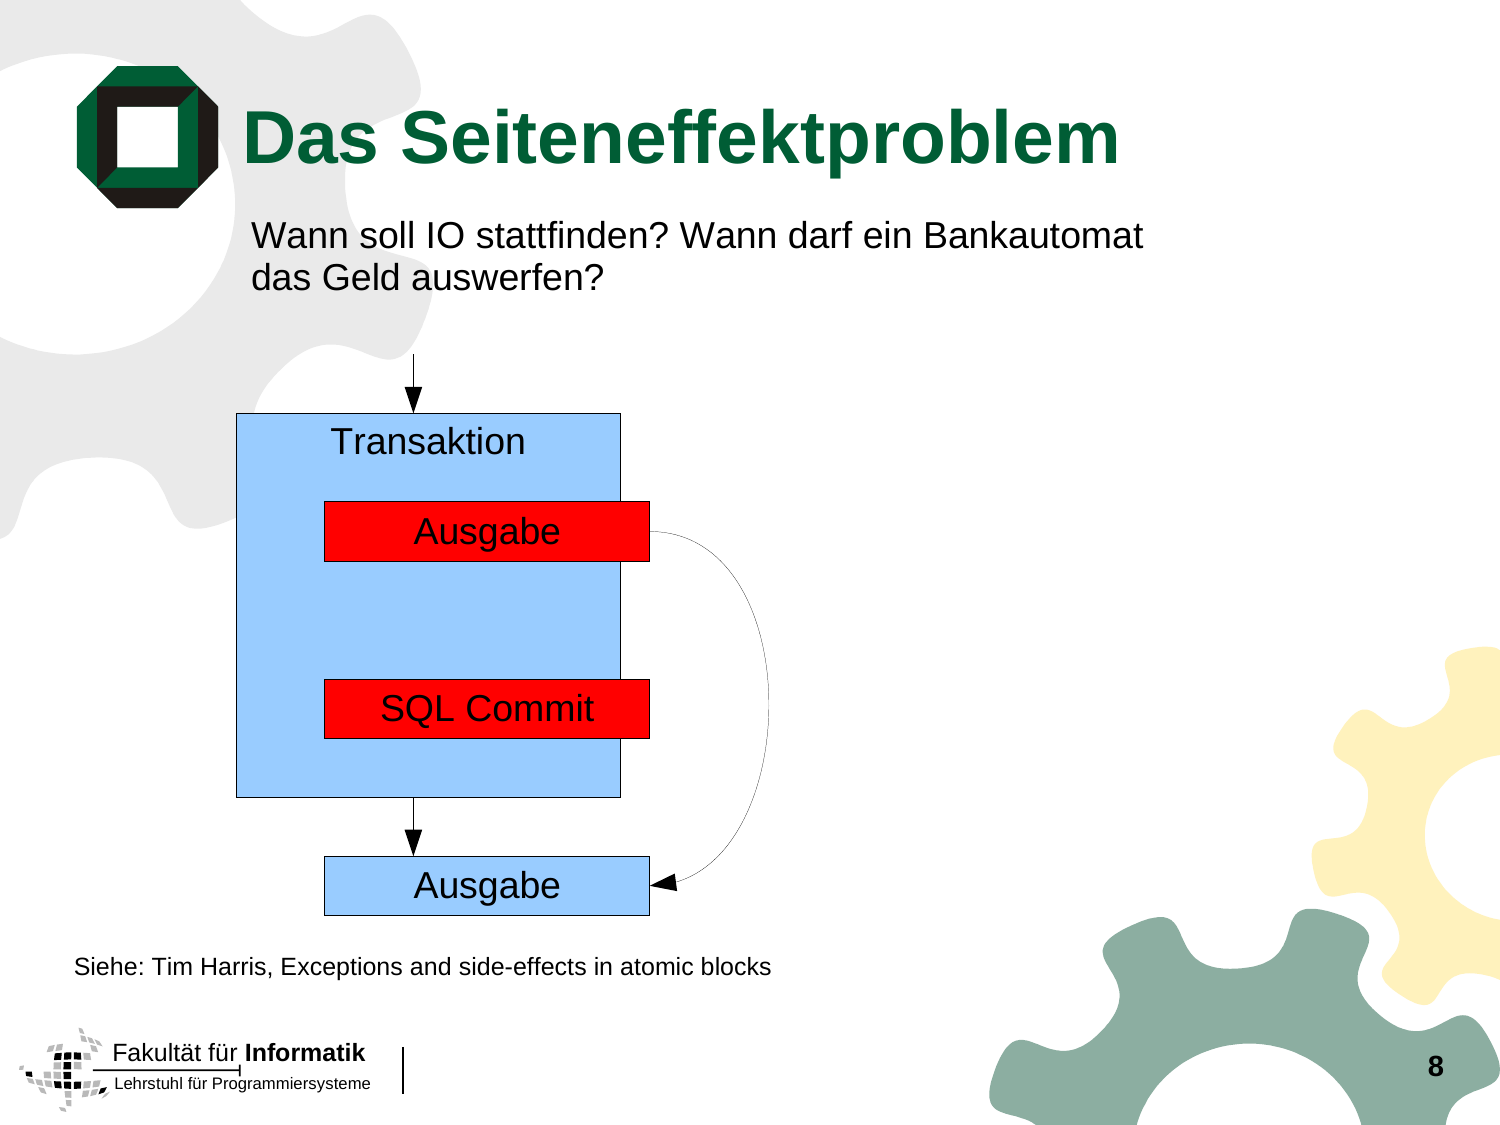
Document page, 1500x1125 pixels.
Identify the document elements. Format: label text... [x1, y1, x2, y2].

text_box Ausgabe [324, 856, 650, 916]
text_box Ausgabe [324, 501, 650, 562]
text_box Transaktion [236, 413, 621, 798]
text_box Wann soll IO stattfinden? Wann darf ein Bankautomat das Geld auswerfen? [236, 206, 1211, 306]
title Das Seiteneffektproblem [242, 19, 1425, 256]
text_box SQL Commit [324, 679, 650, 739]
text_box Siehe: Tim Harris, Exceptions and side-effects in atomic blocks [59, 944, 1004, 988]
